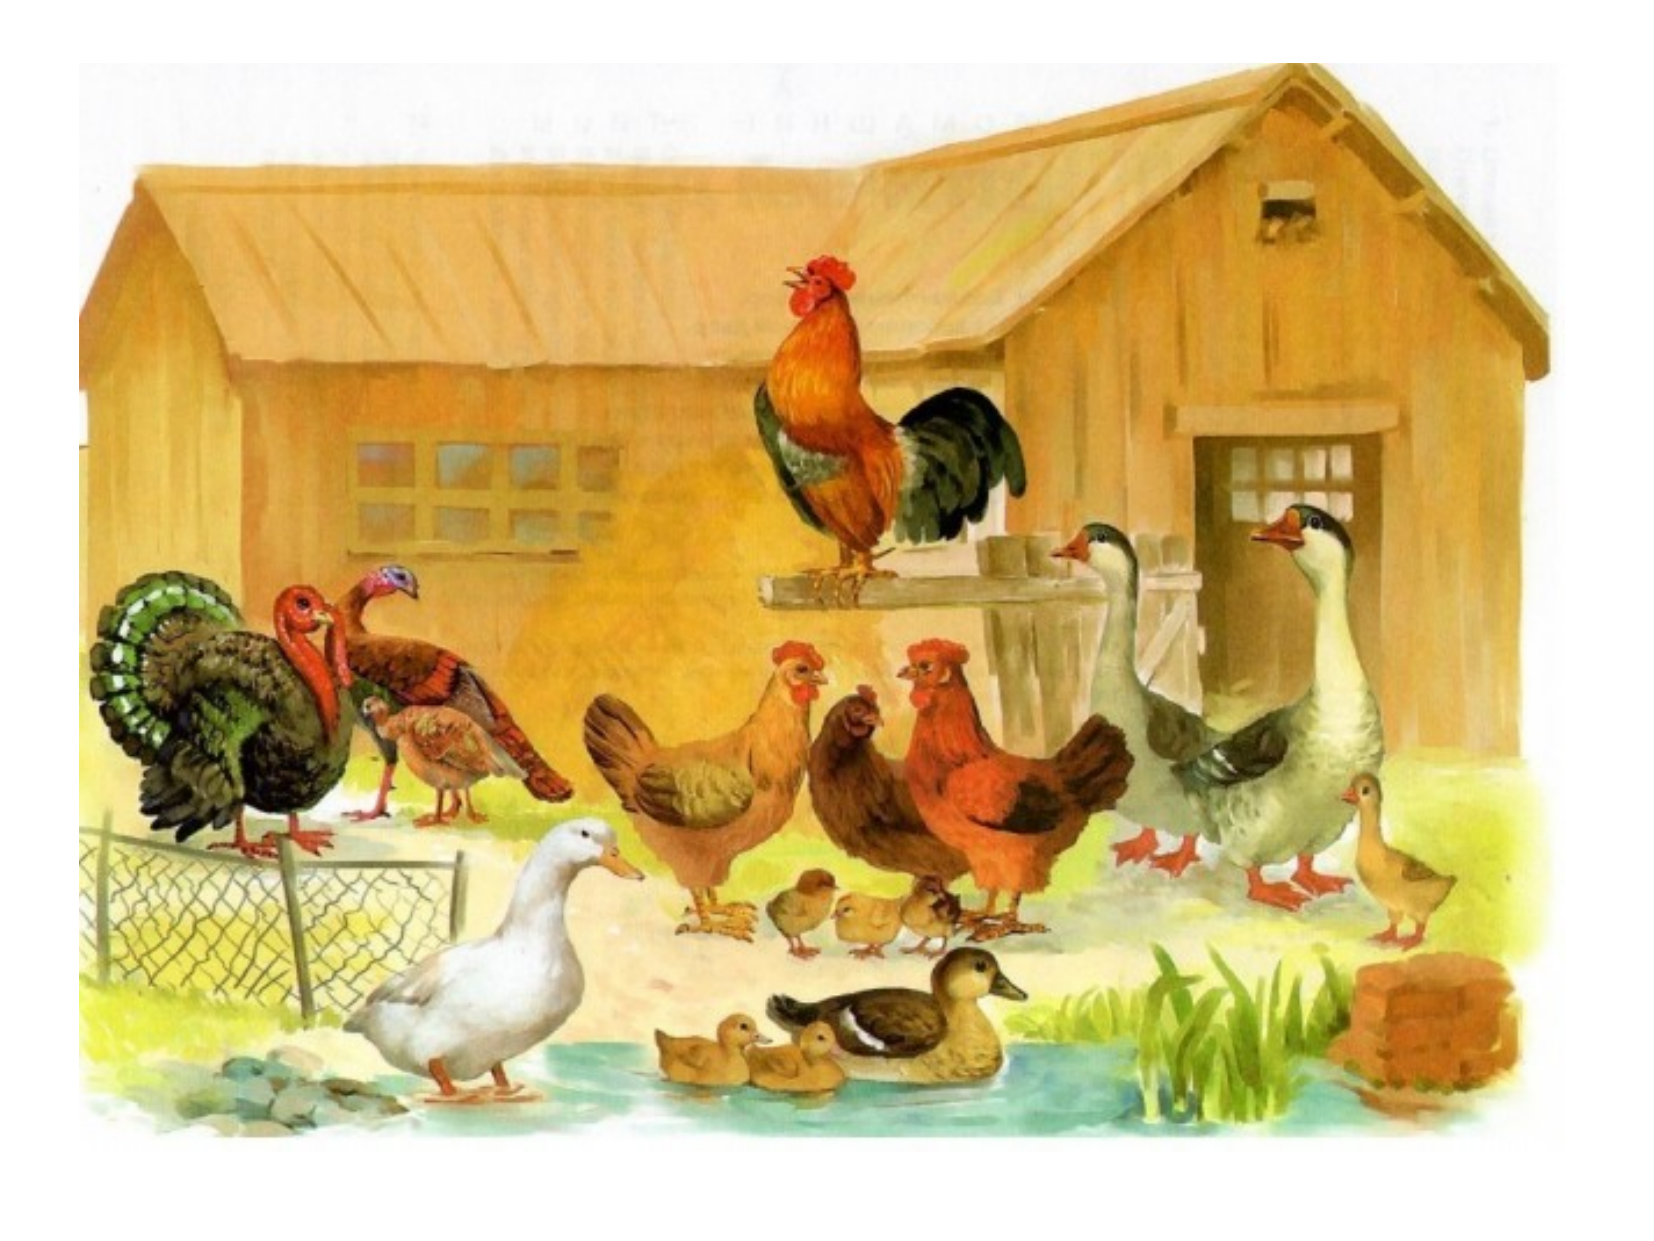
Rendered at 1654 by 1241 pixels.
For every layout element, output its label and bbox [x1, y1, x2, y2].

picture [79, 63, 1565, 1152]
